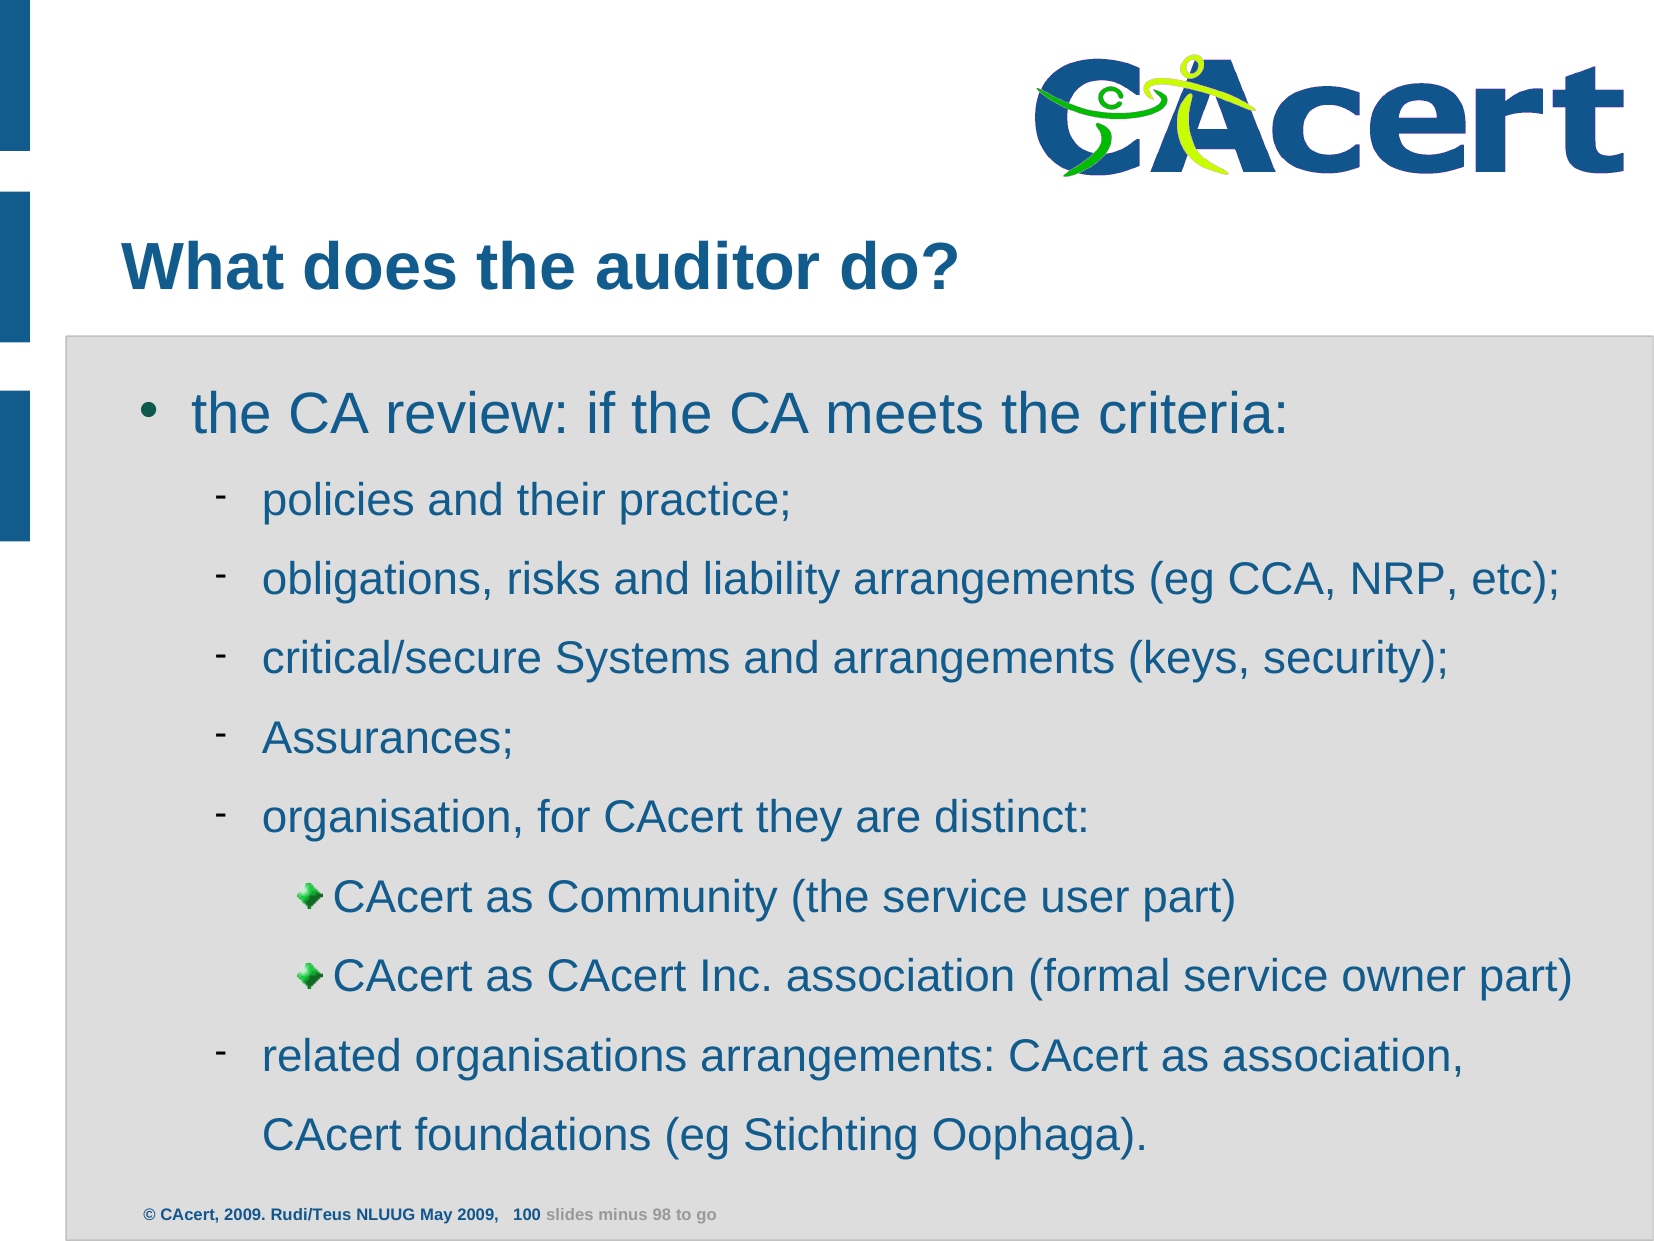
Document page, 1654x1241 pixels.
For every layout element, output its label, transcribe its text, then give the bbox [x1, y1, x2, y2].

picture [1033, 53, 1625, 178]
list the CA review: if the CA meets the criteria: policies and their practice; obligations, risks and liability arrangements (eg CCA, NRP, etc); critical/secure Systems and arrangements (keys, security); Assurances; organisation, for CAcert they are distinct: CAcert as Community (the service user part) CAcert as CAcert Inc. association (formal service owner part) related organisations arrangements: CAcert as association, CAcert foundations (eg Stichting Oophaga). [121, 344, 1594, 1238]
title What does the auditor do? [121, 177, 1533, 315]
